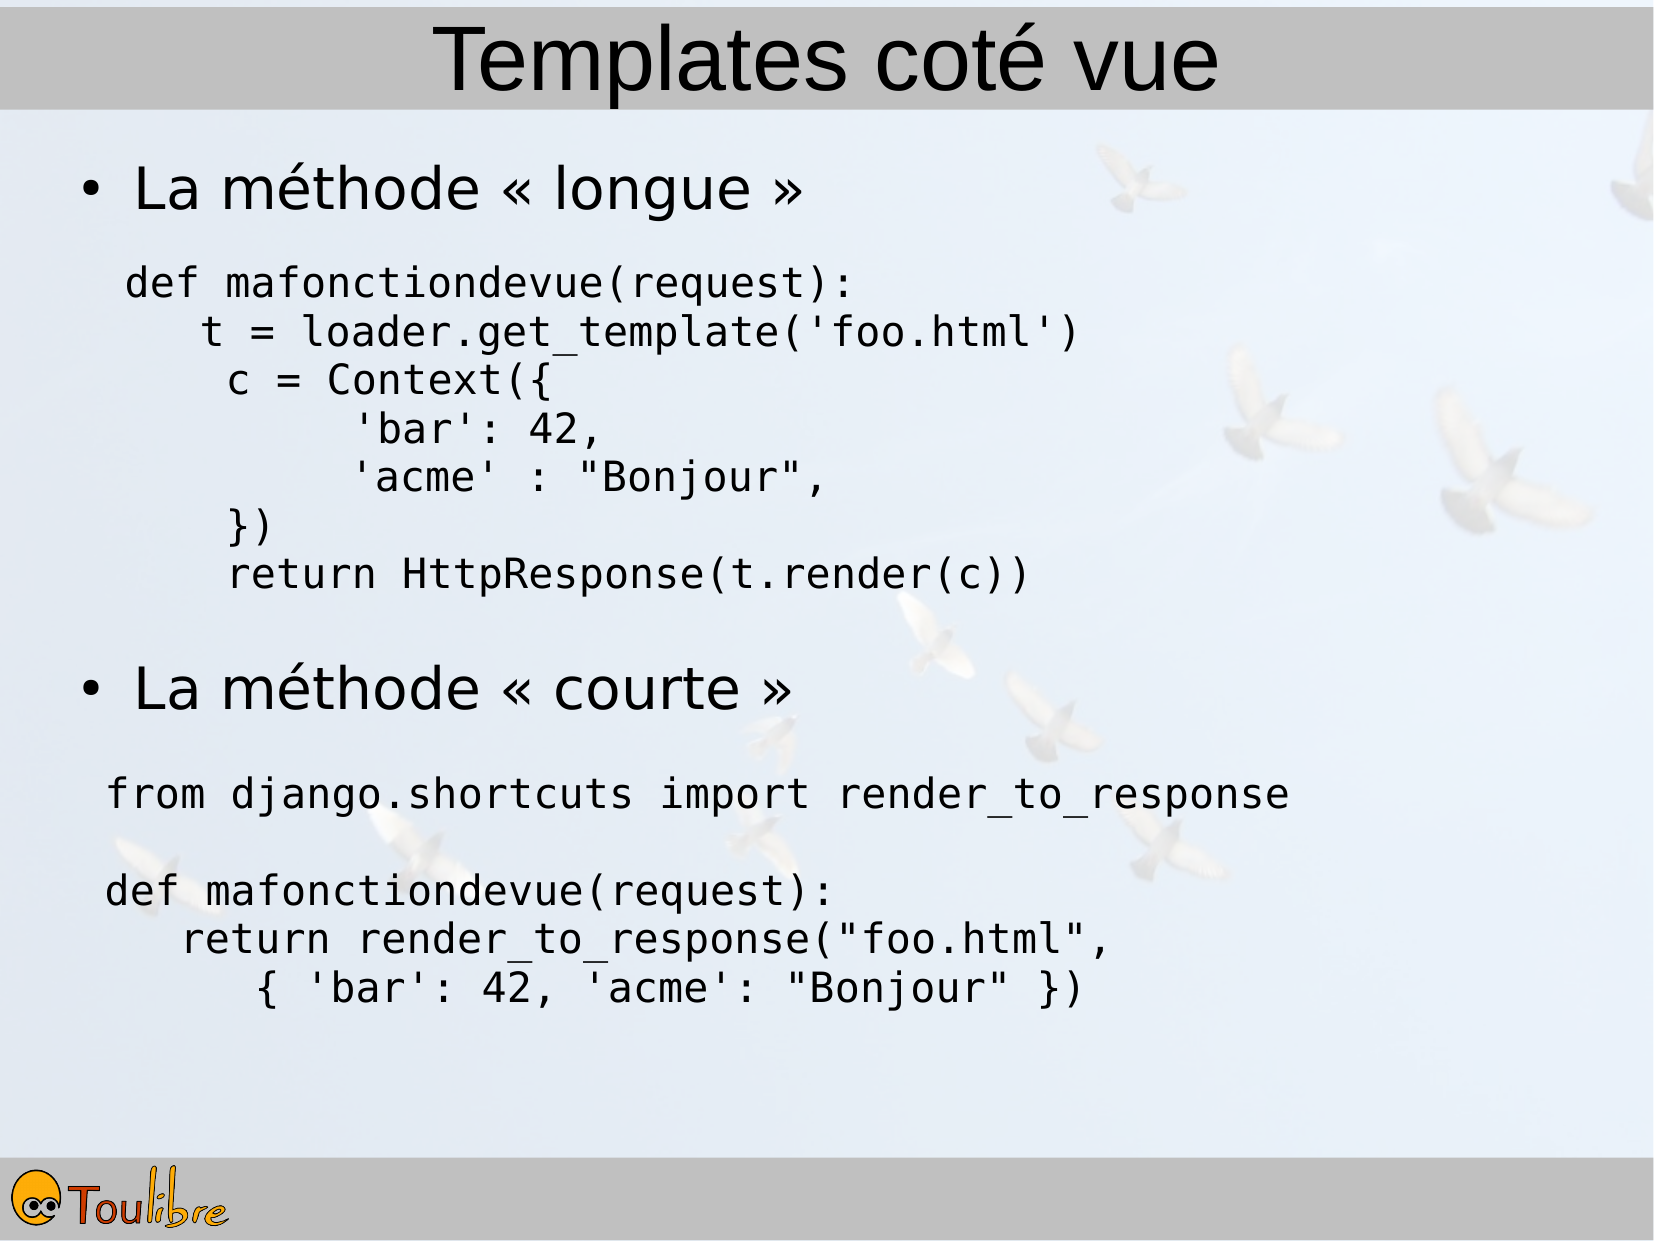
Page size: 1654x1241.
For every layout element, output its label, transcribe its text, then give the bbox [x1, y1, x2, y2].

text_box def mafonctiondevue(request): t = loader.get_template('foo.html') c = Context({ 'bar': 42, 'acme' : "Bonjour", }) return HttpResponse(t.render(c)) [109, 251, 1526, 606]
title Templates coté vue [0, 7, 1654, 110]
picture [11, 1165, 229, 1228]
text_box from django.shortcuts import render_to_response def mafonctiondevue(request): return render_to_response("foo.html", { 'bar': 42, 'acme': "Bonjour" }) [89, 762, 1506, 1020]
list La méthode « longue » La méthode « courte » [62, 155, 1621, 1118]
